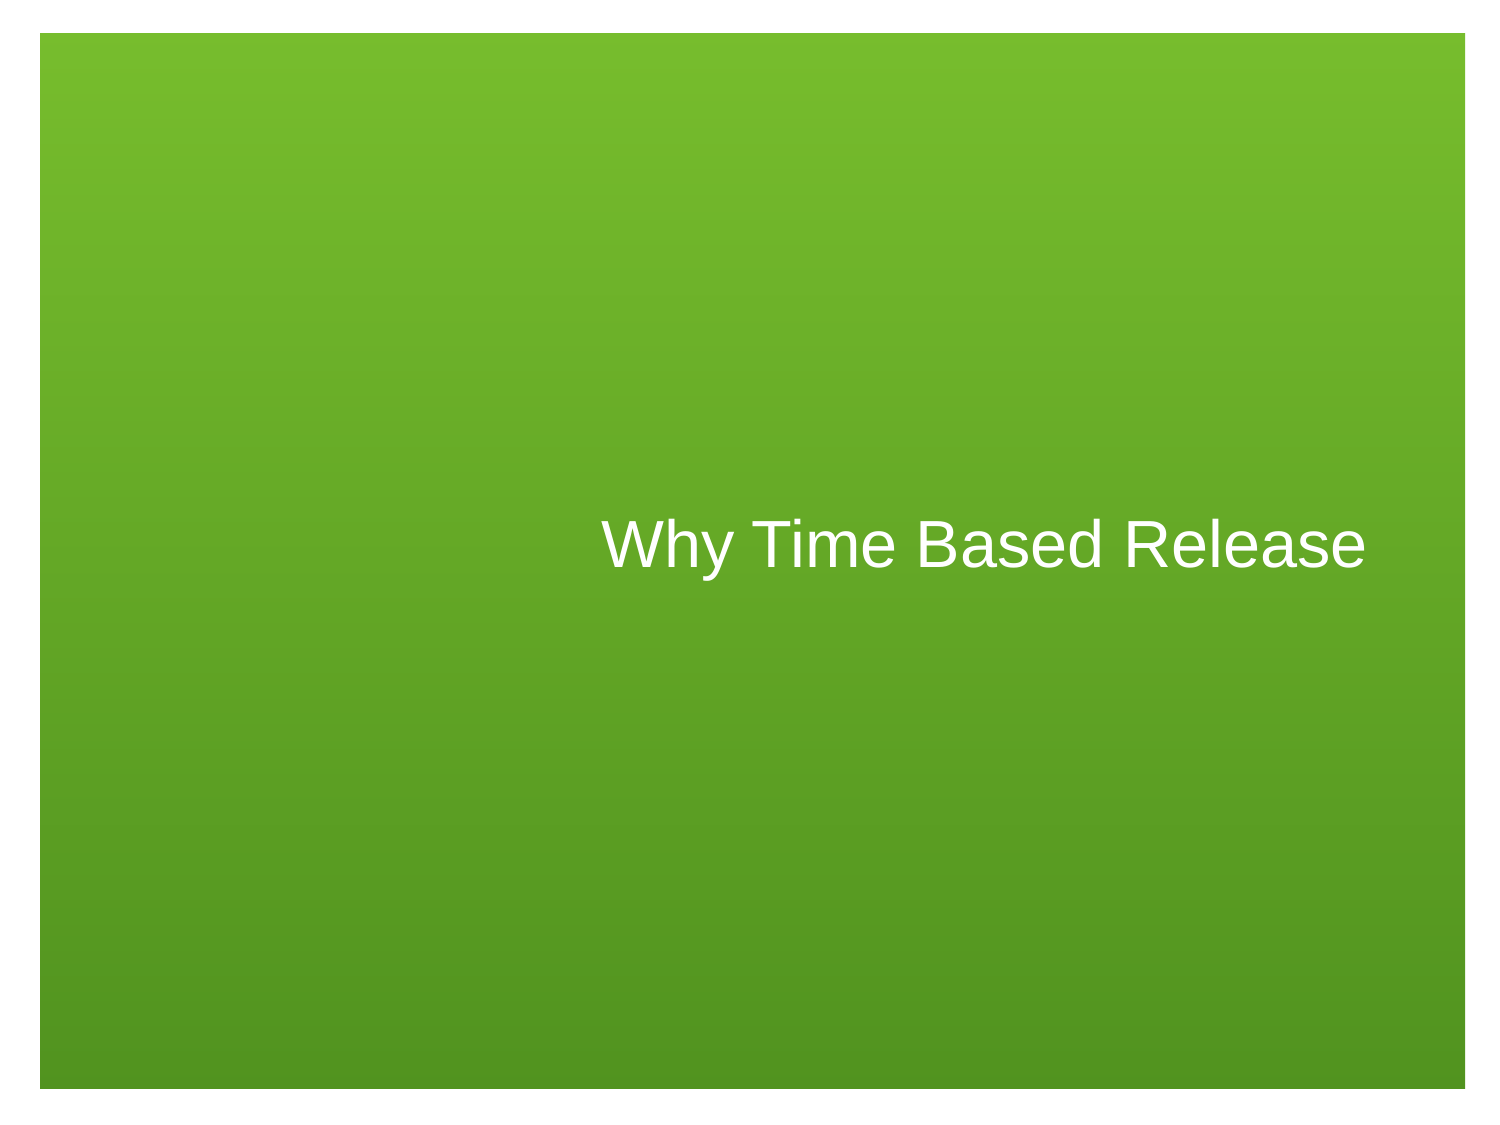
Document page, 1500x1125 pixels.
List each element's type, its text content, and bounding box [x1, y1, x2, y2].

title Why Time Based Release [135, 450, 1369, 638]
